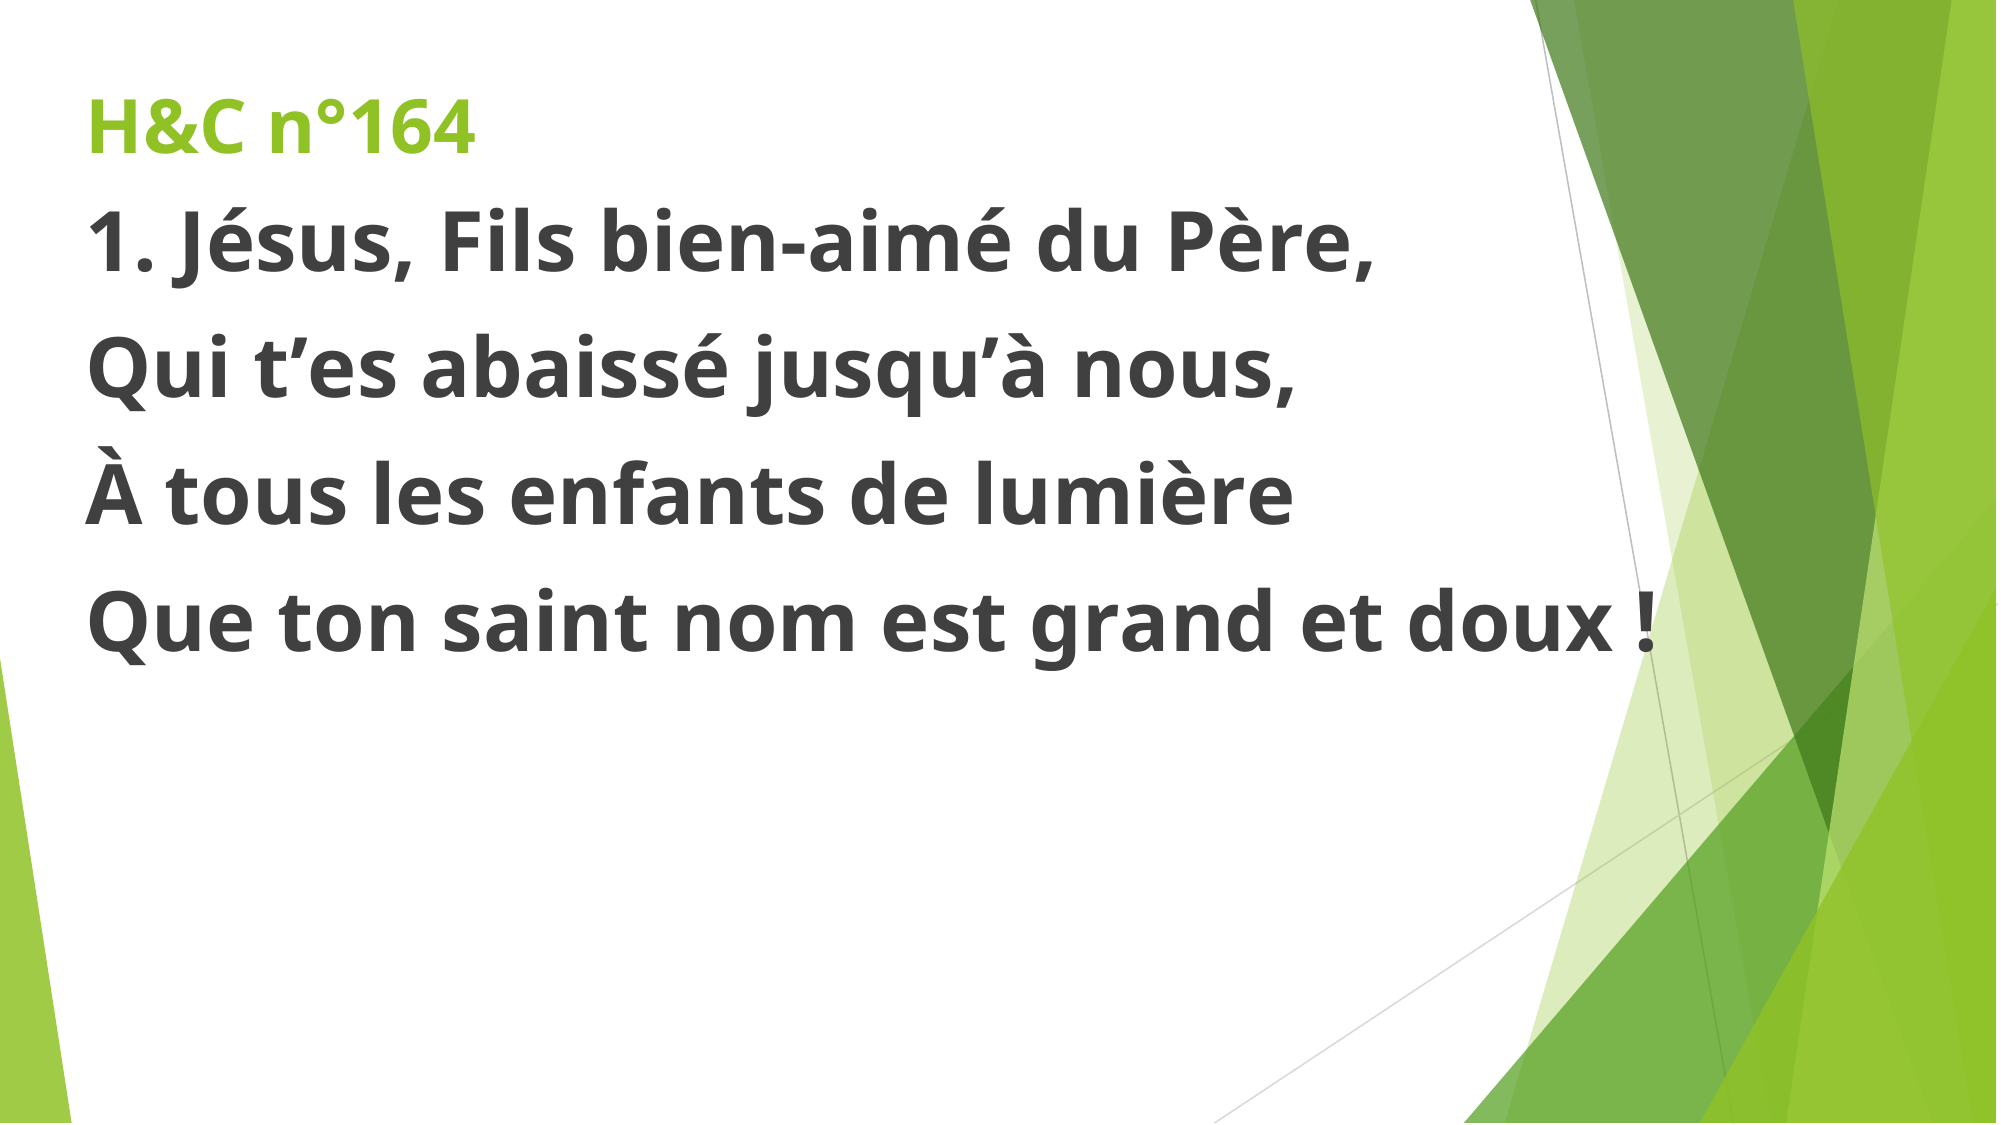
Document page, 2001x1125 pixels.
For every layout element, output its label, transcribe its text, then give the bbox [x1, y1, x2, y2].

text_box 1. Jésus, Fils bien-aimé du Père, Qui t’es abaissé jusqu’à nous, À tous les enfants de lumière Que ton saint nom est grand et doux ! [70, 165, 2001, 1037]
text_box H&C n°164 [70, 70, 1522, 165]
